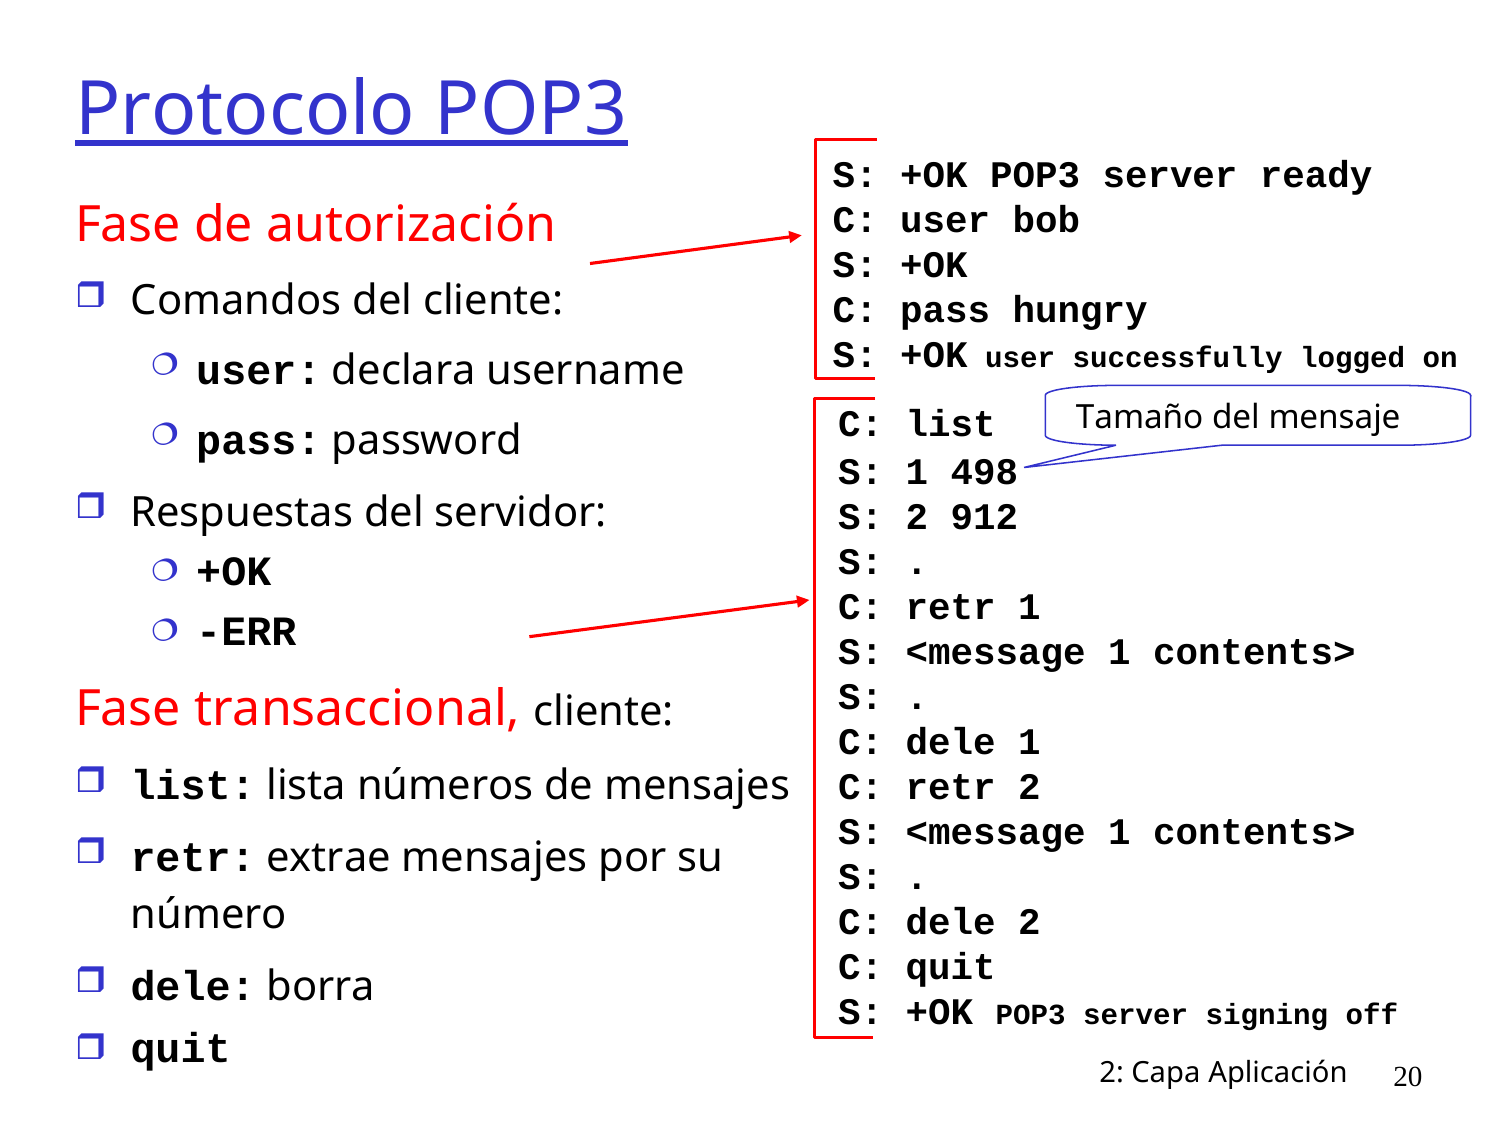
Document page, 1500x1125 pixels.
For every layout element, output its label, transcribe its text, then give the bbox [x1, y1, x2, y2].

text_box Tamaño del mensaje [1024, 385, 1471, 468]
list Fase de autorización Comandos del cliente: user: declara username pass: password Respuestas del servidor: +OK -ERR Fase transaccional, cliente: list: lista números de mensajes retr: extrae mensajes por su número dele: borra quit [75, 187, 826, 1048]
text_box S: +OK POP3 server ready C: user bob S: +OK C: pass hungry S: +OK user successfully logged on [826, 96, 1473, 383]
text_box C: list S: 1 498 S: 2 912 S: . C: retr 1 S: <message 1 contents> S: . C: dele 1 C: retr 2 S: <message 1 contents> S: . C: dele 2 C: quit S: +OK POP3 server signing off [826, 383, 1414, 1040]
title Protocolo POP3 [75, 23, 1426, 188]
